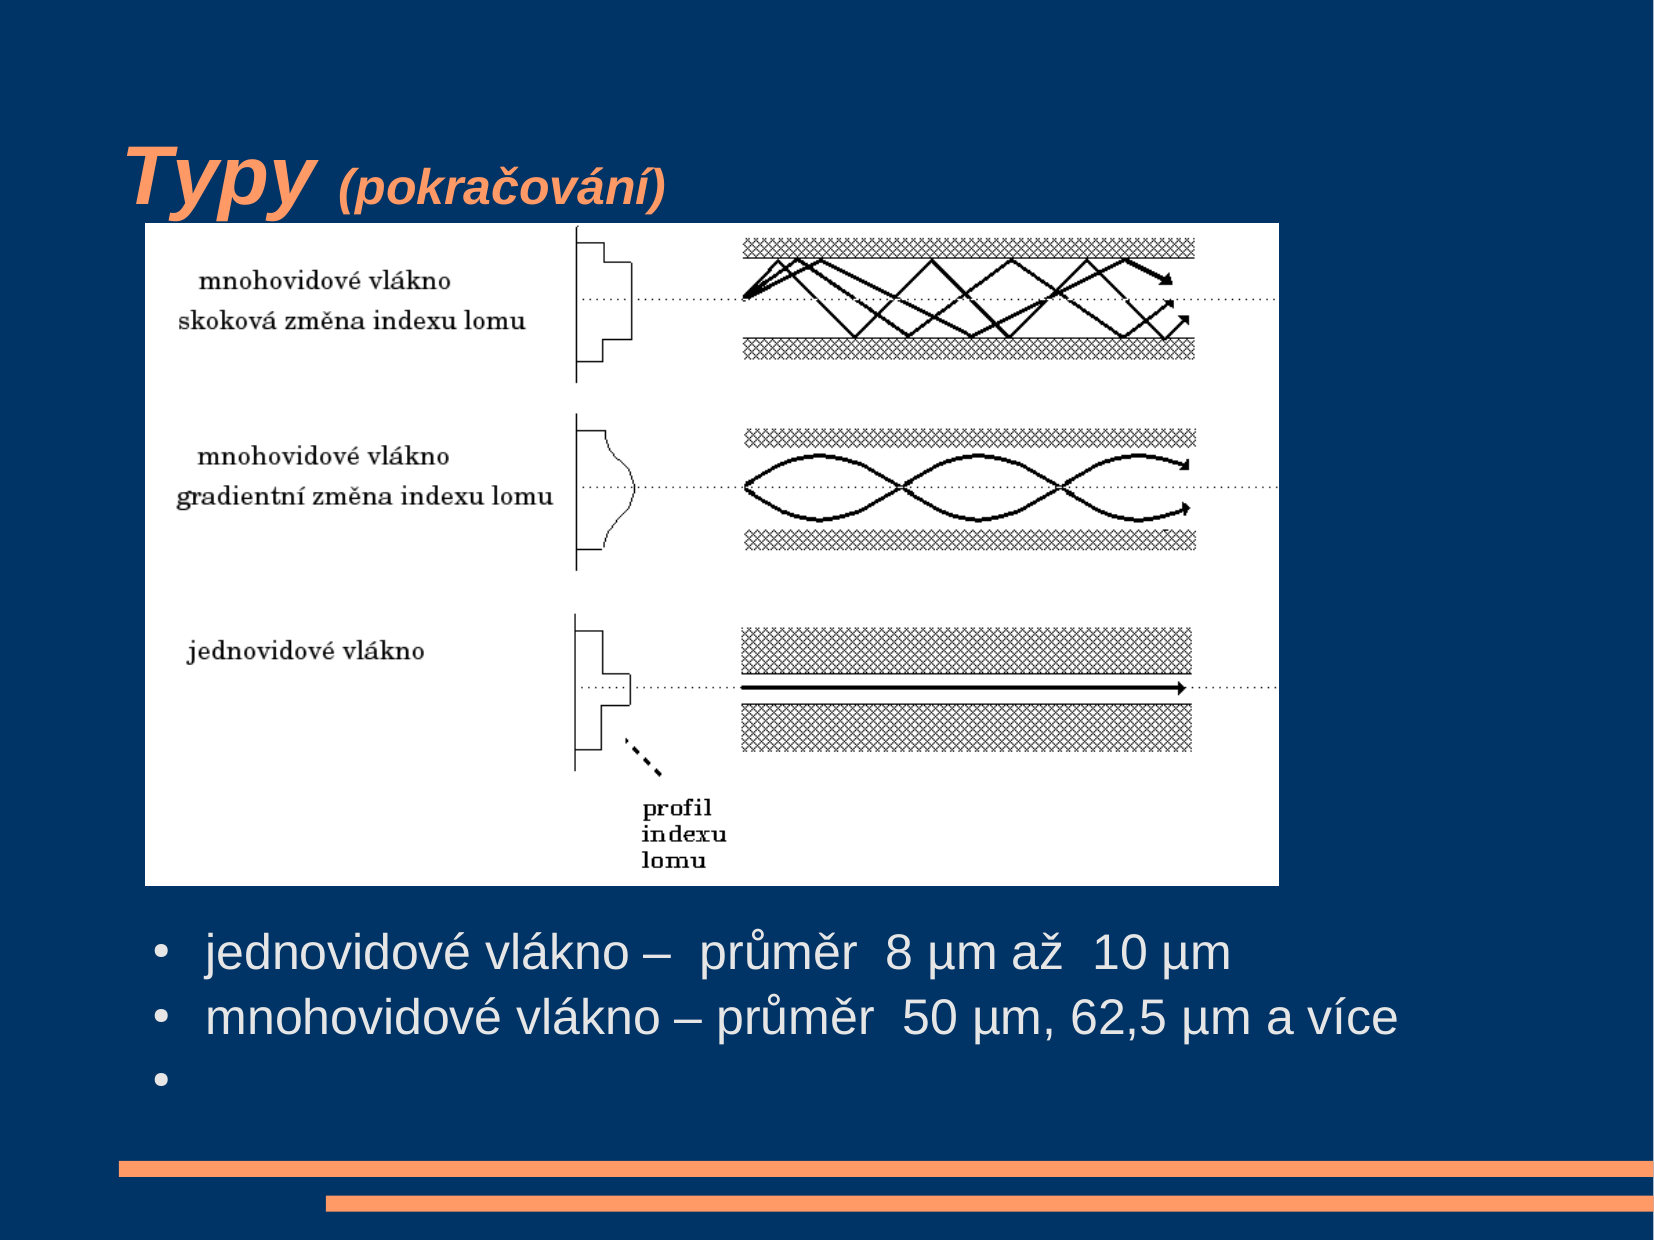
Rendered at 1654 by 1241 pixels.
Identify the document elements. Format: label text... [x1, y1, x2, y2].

picture [145, 223, 1279, 886]
title Typy (pokračování) [121, 73, 1534, 228]
list jednovidové vlákno – průměr 8 µm až 10 µm mnohovidové vlákno – průměr 50 µm, 62,5 µm a více [118, 915, 1418, 1125]
